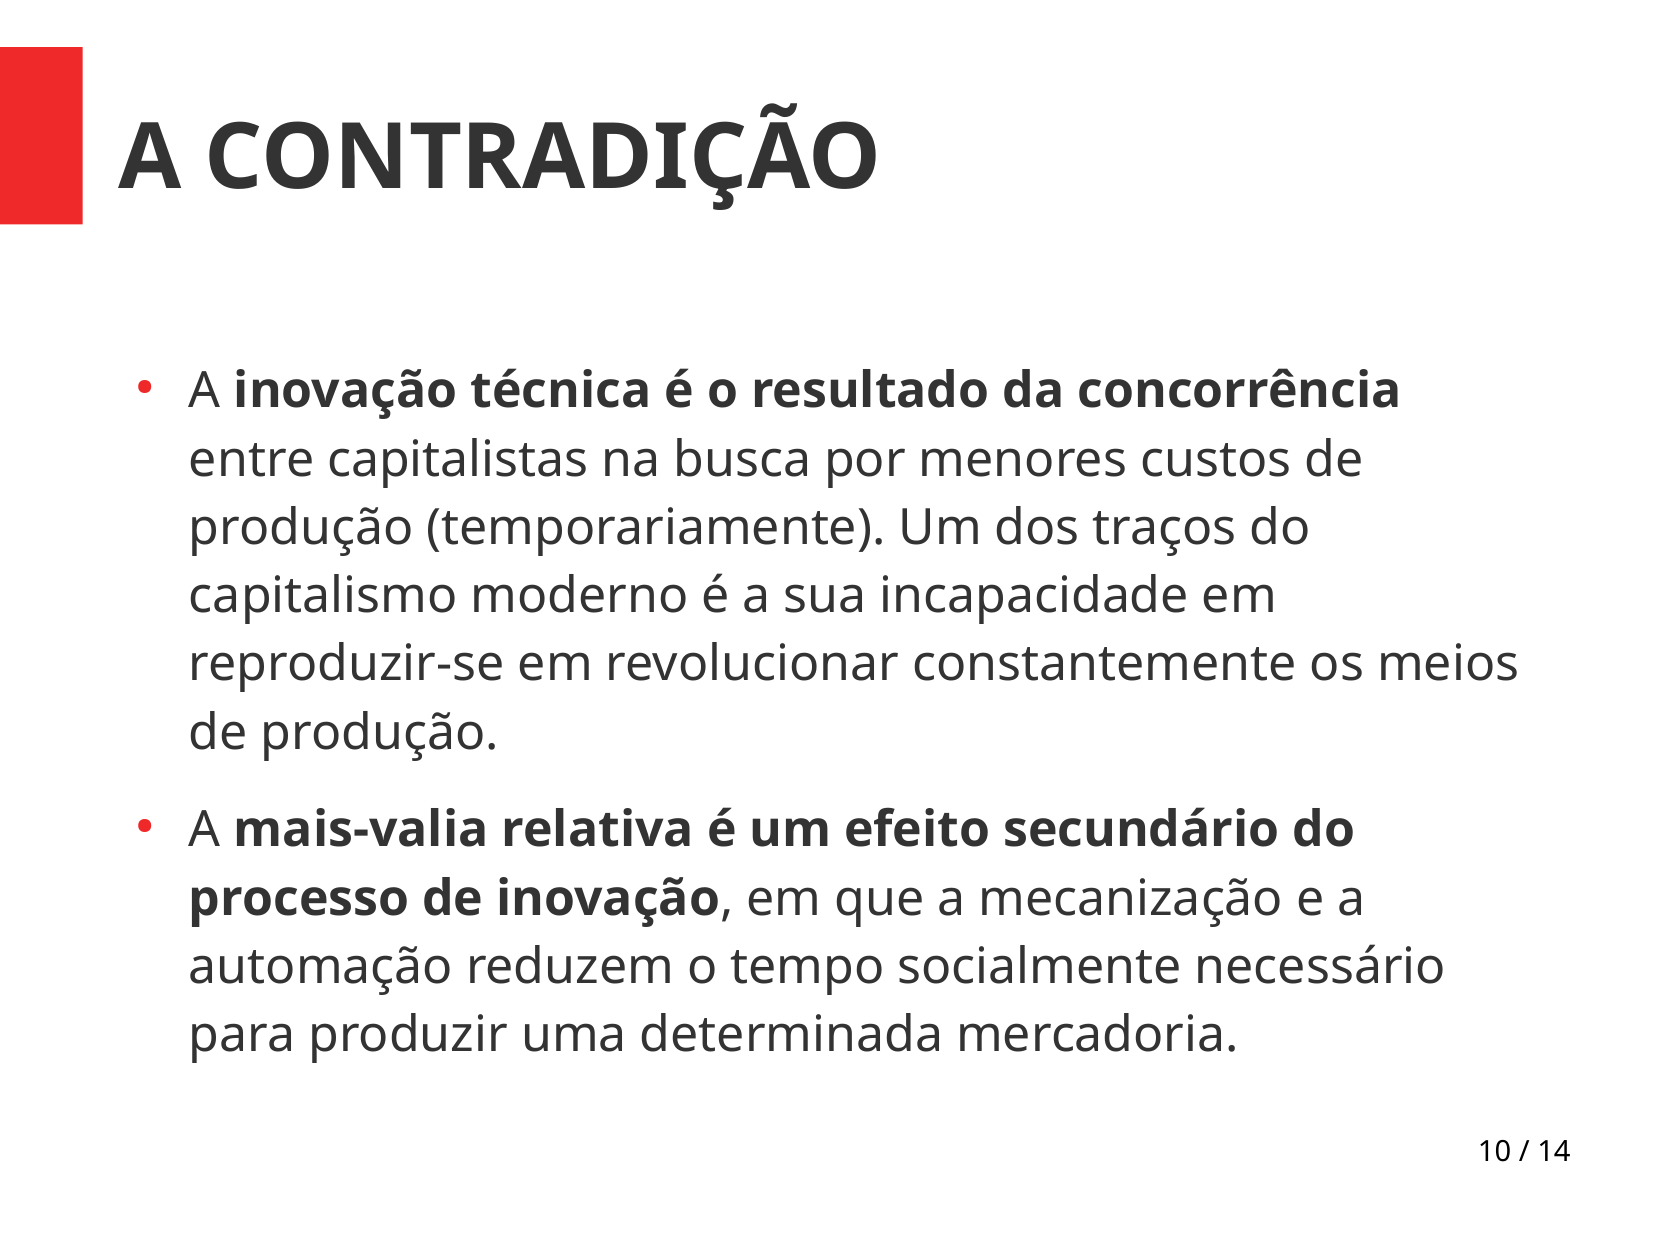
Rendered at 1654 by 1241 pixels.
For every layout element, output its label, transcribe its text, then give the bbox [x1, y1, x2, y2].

title A CONTRADIÇÃO [118, 49, 1571, 257]
list A inovação técnica é o resultado da concorrência entre capitalistas na busca por menores custos de produção (temporariamente). Um dos traços do capitalismo moderno é a sua incapacidade em reproduzir-se em revolucionar constantemente os meios de produção. A mais-valia relativa é um efeito secundário do processo de inovação, em que a mecanização e a automação reduzem o tempo socialmente necessário para produzir uma determinada mercadoria. [118, 354, 1536, 1074]
